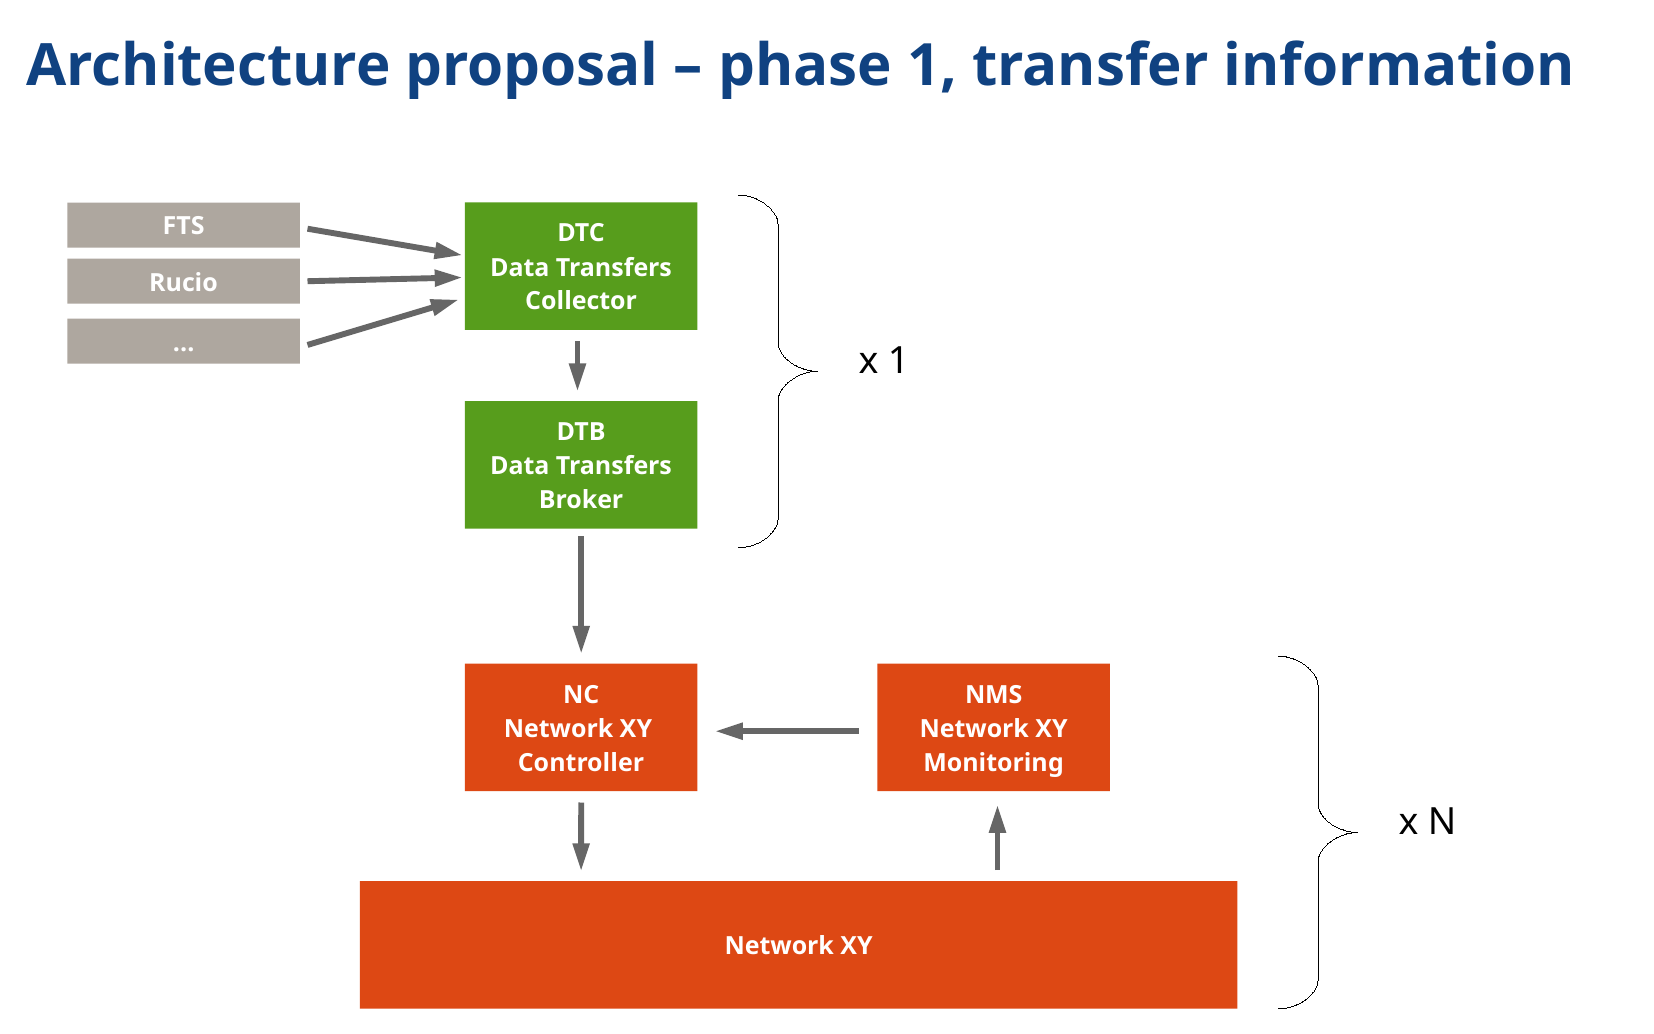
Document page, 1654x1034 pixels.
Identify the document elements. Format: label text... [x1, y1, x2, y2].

text_box x 1 [843, 326, 1043, 393]
text_box DTC Data Transfers Collector [464, 202, 698, 330]
text_box NC Network XY Controller [464, 663, 698, 792]
text_box x N [1383, 787, 1583, 854]
text_box ... [67, 318, 300, 364]
text_box Network XY [359, 881, 1238, 1009]
text_box FTS [67, 202, 300, 248]
text_box Rucio [67, 258, 300, 304]
title Architecture proposal – phase 1, transfer information [26, 0, 1639, 142]
text_box NMS Network XY Monitoring [877, 663, 1110, 792]
text_box DTB Data Transfers Broker [464, 401, 698, 529]
